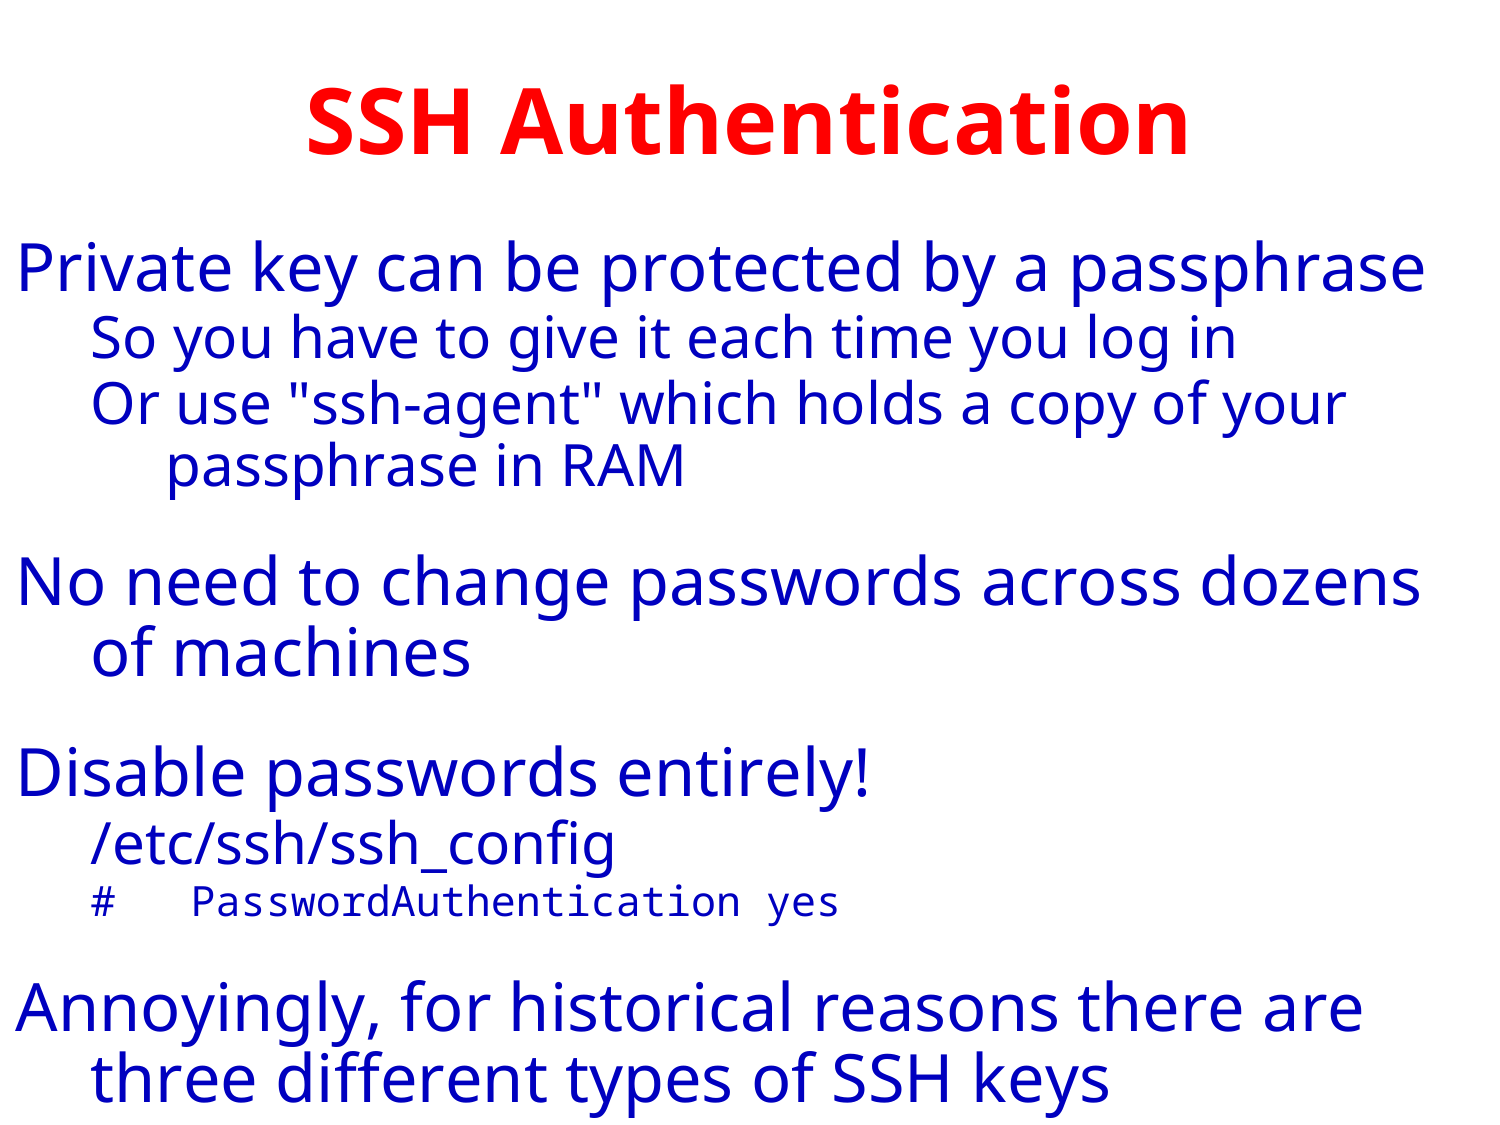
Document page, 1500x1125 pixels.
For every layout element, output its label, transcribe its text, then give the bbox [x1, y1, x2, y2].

list Private key can be protected by a passphrase So you have to give it each time you log in Or use "ssh-agent" which holds a copy of your passphrase in RAM No need to change passwords across dozens of machines Disable passwords entirely! /etc/ssh/ssh_config # PasswordAuthentication yes Annoyingly, for historical reasons there are three different types of SSH keys SSH1 RSA, SSH2 DSA, SSH2 RSA [15, 234, 1484, 1106]
title SSH Authentication [15, 12, 1484, 226]
